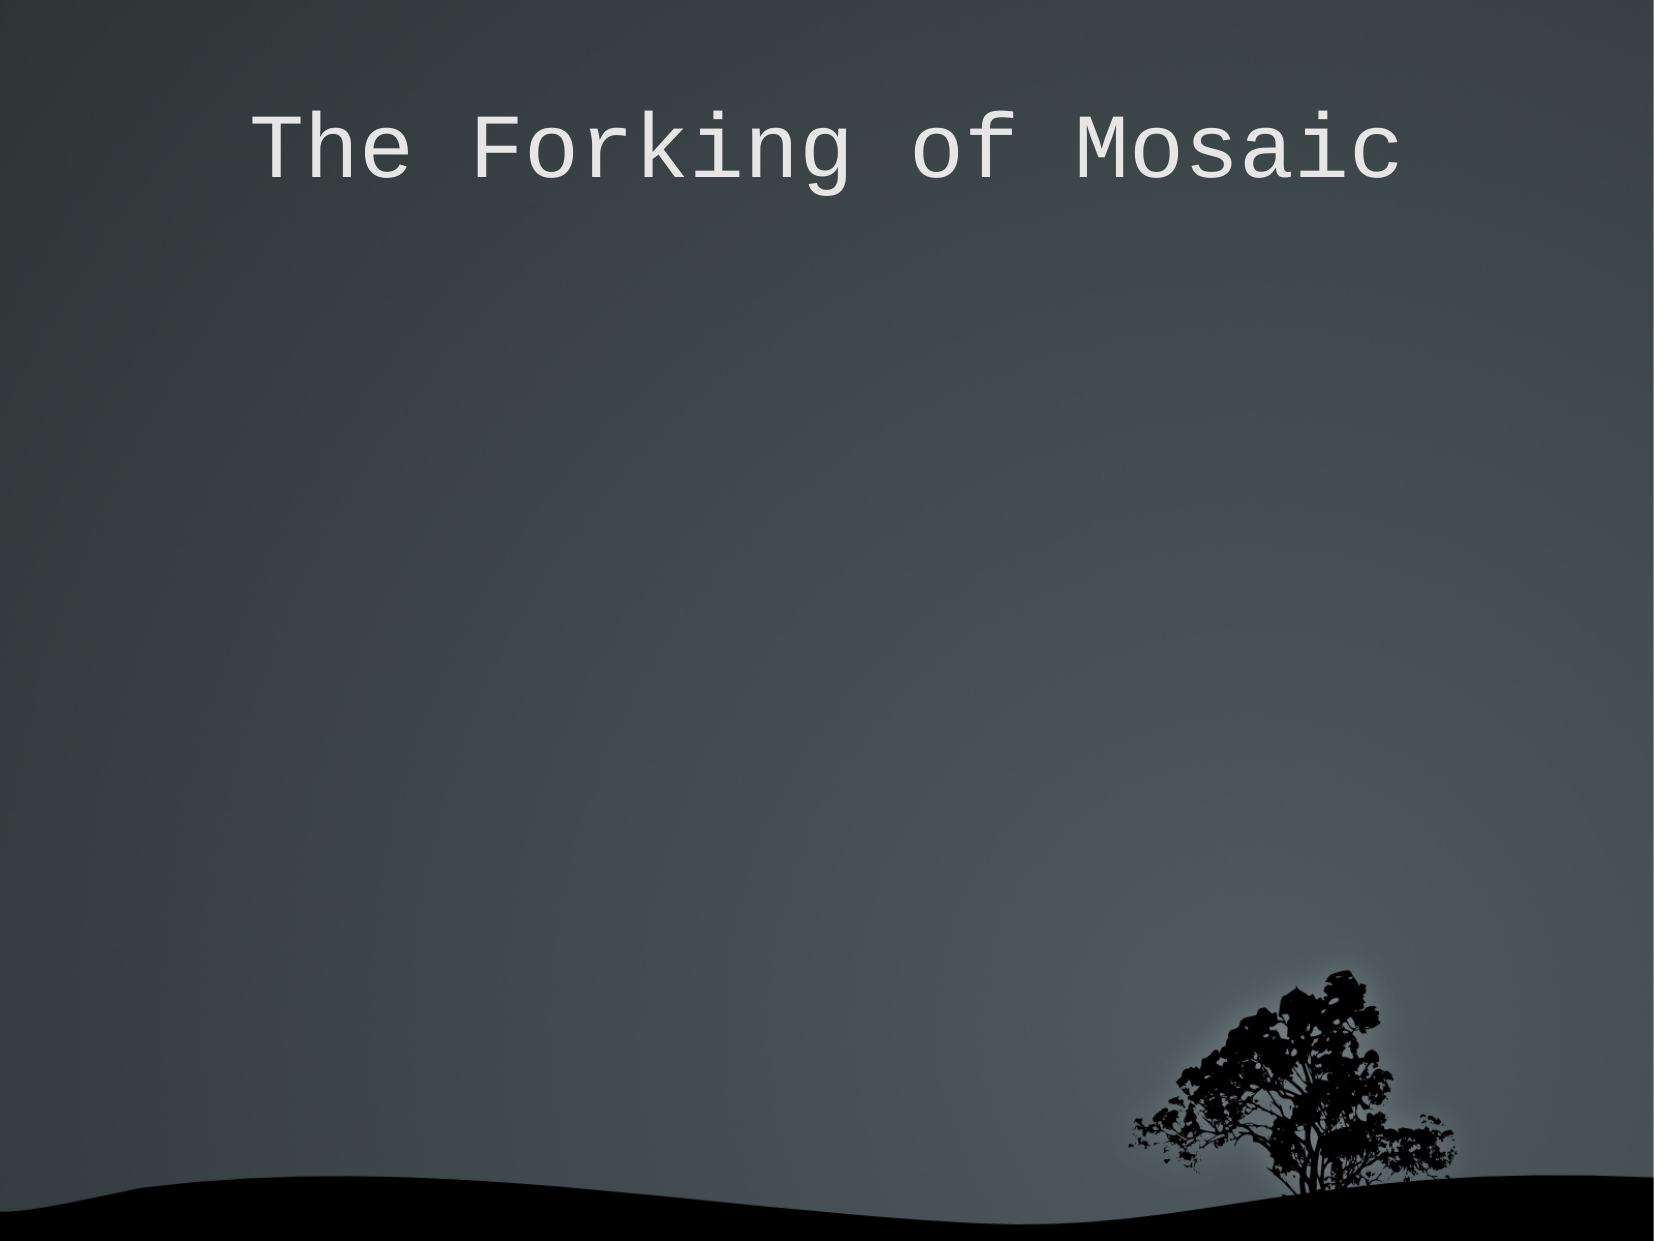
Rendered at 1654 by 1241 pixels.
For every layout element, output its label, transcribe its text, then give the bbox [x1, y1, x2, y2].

picture [0, 0, 1654, 1241]
list [82, 290, 1571, 1094]
title The Forking of Mosaic [82, 56, 1571, 250]
